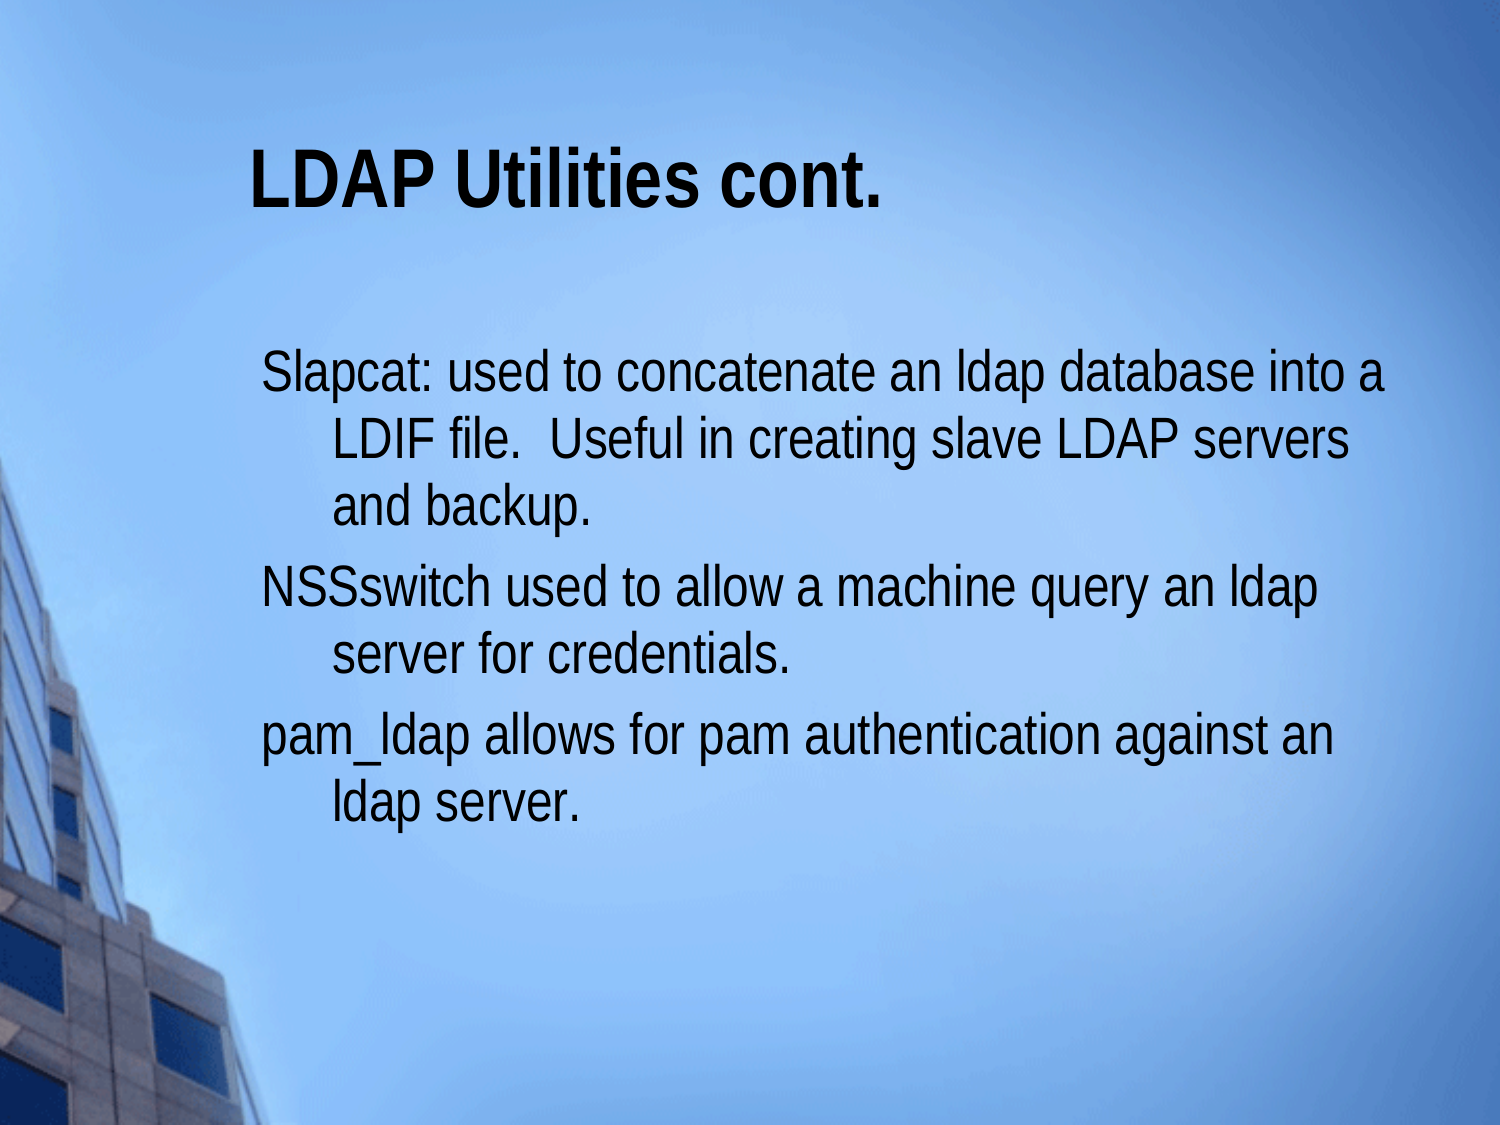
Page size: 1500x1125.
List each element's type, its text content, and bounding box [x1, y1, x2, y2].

picture [0, 0, 1500, 1125]
title LDAP Utilities cont. [249, 112, 1413, 337]
list Slapcat: used to concatenate an ldap database into a LDIF file. Useful in creating slave LDAP servers and backup. NSSswitch used to allow a machine query an ldap server for credentials. pam_ldap allows for pam authentication against an ldap server. [249, 337, 1413, 913]
